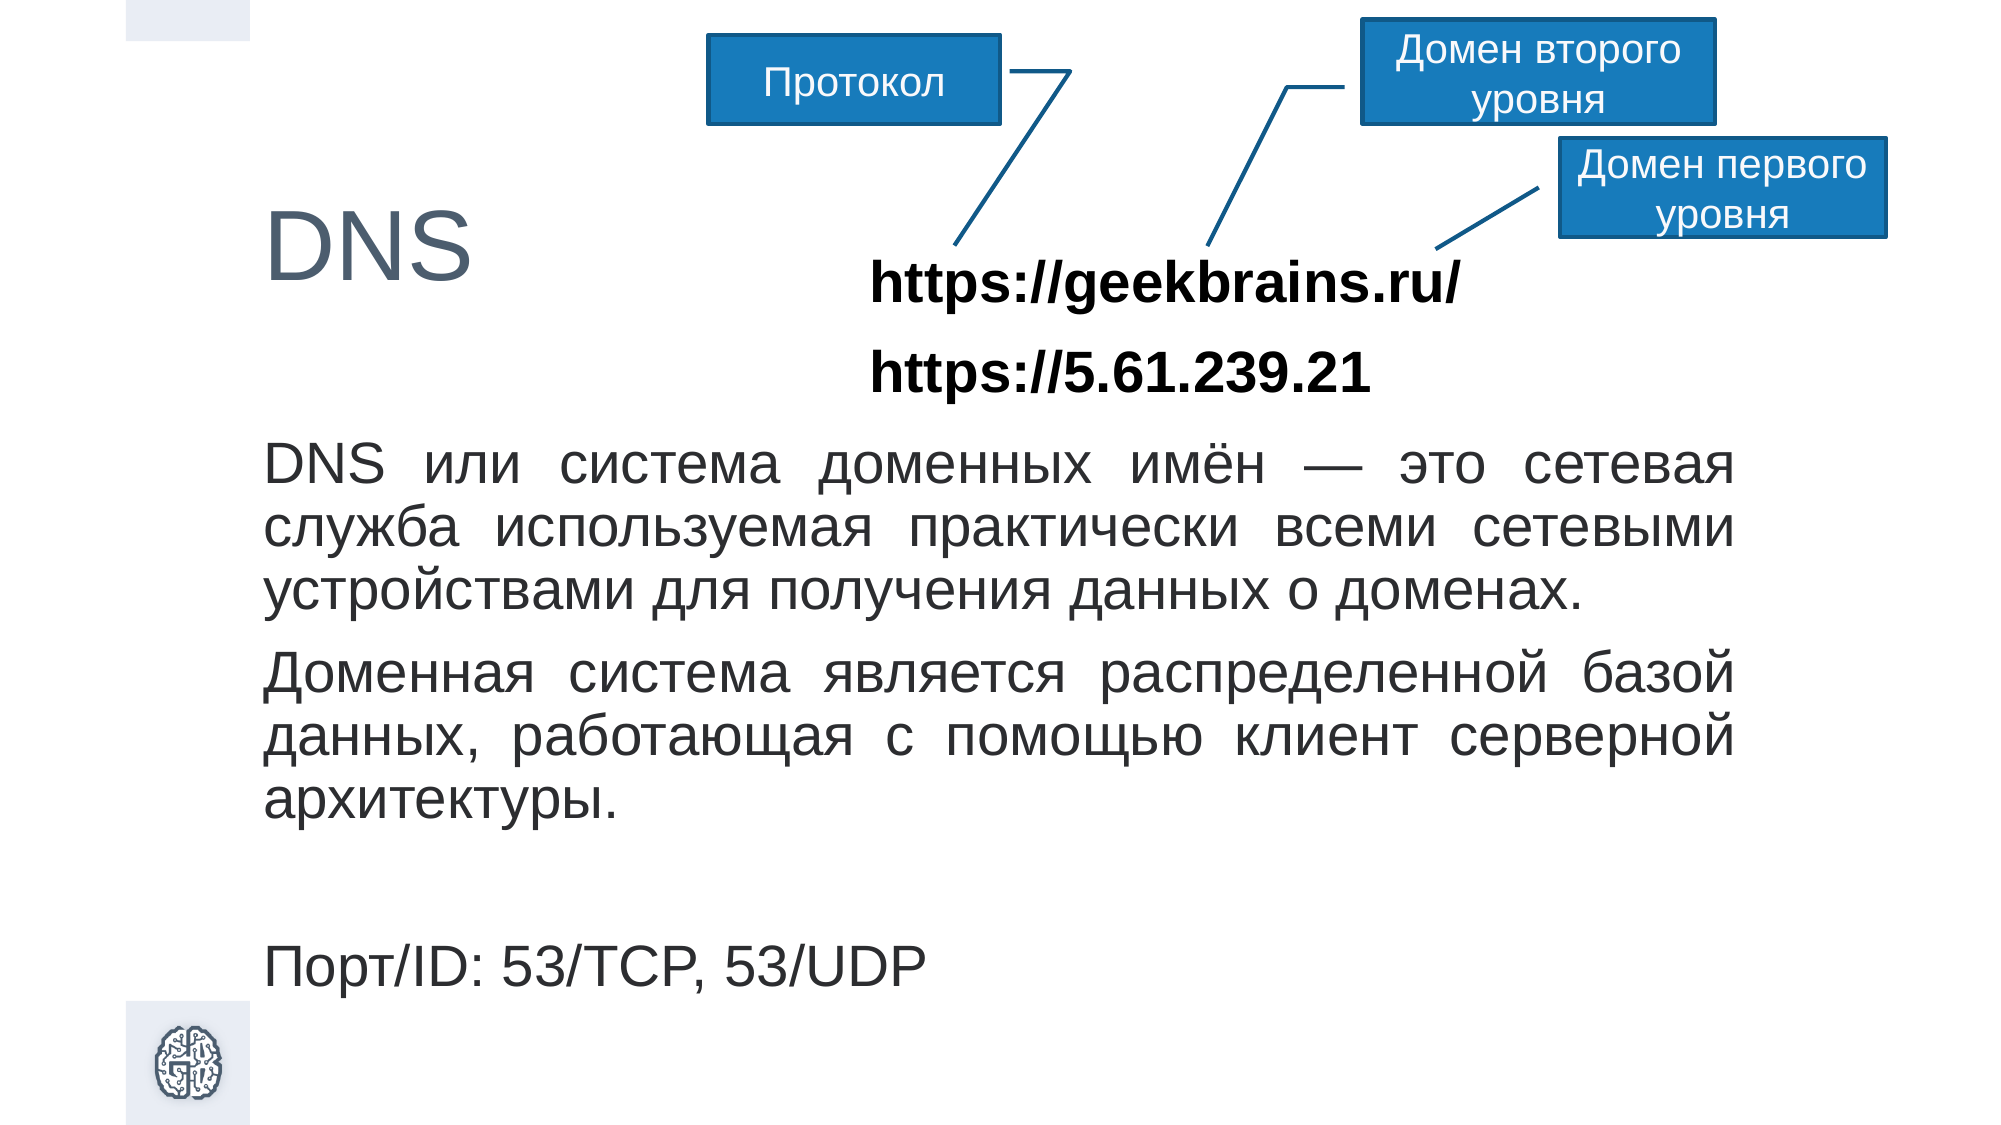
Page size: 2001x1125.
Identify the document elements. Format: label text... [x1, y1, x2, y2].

list DNS или система доменных имён — это сетевая служба используемая практически всеми сетевыми устройствами для получения данных о доменах. Доменная система является распределенной базой данных, работающая с помощью клиент серверной архитектуры. Порт/ID: 53/TCP, 53/UDP [248, 461, 1752, 971]
text_box Домен второго уровня [1363, 19, 1715, 124]
picture [144, 1016, 232, 1110]
text_box Протокол [708, 35, 1000, 124]
text_box https://5.61.239.21 [854, 326, 1394, 413]
text_box Домен первого уровня [1560, 138, 1886, 237]
text_box https://geekbrains.ru/ [854, 236, 1485, 323]
title DNS [248, 124, 1752, 372]
